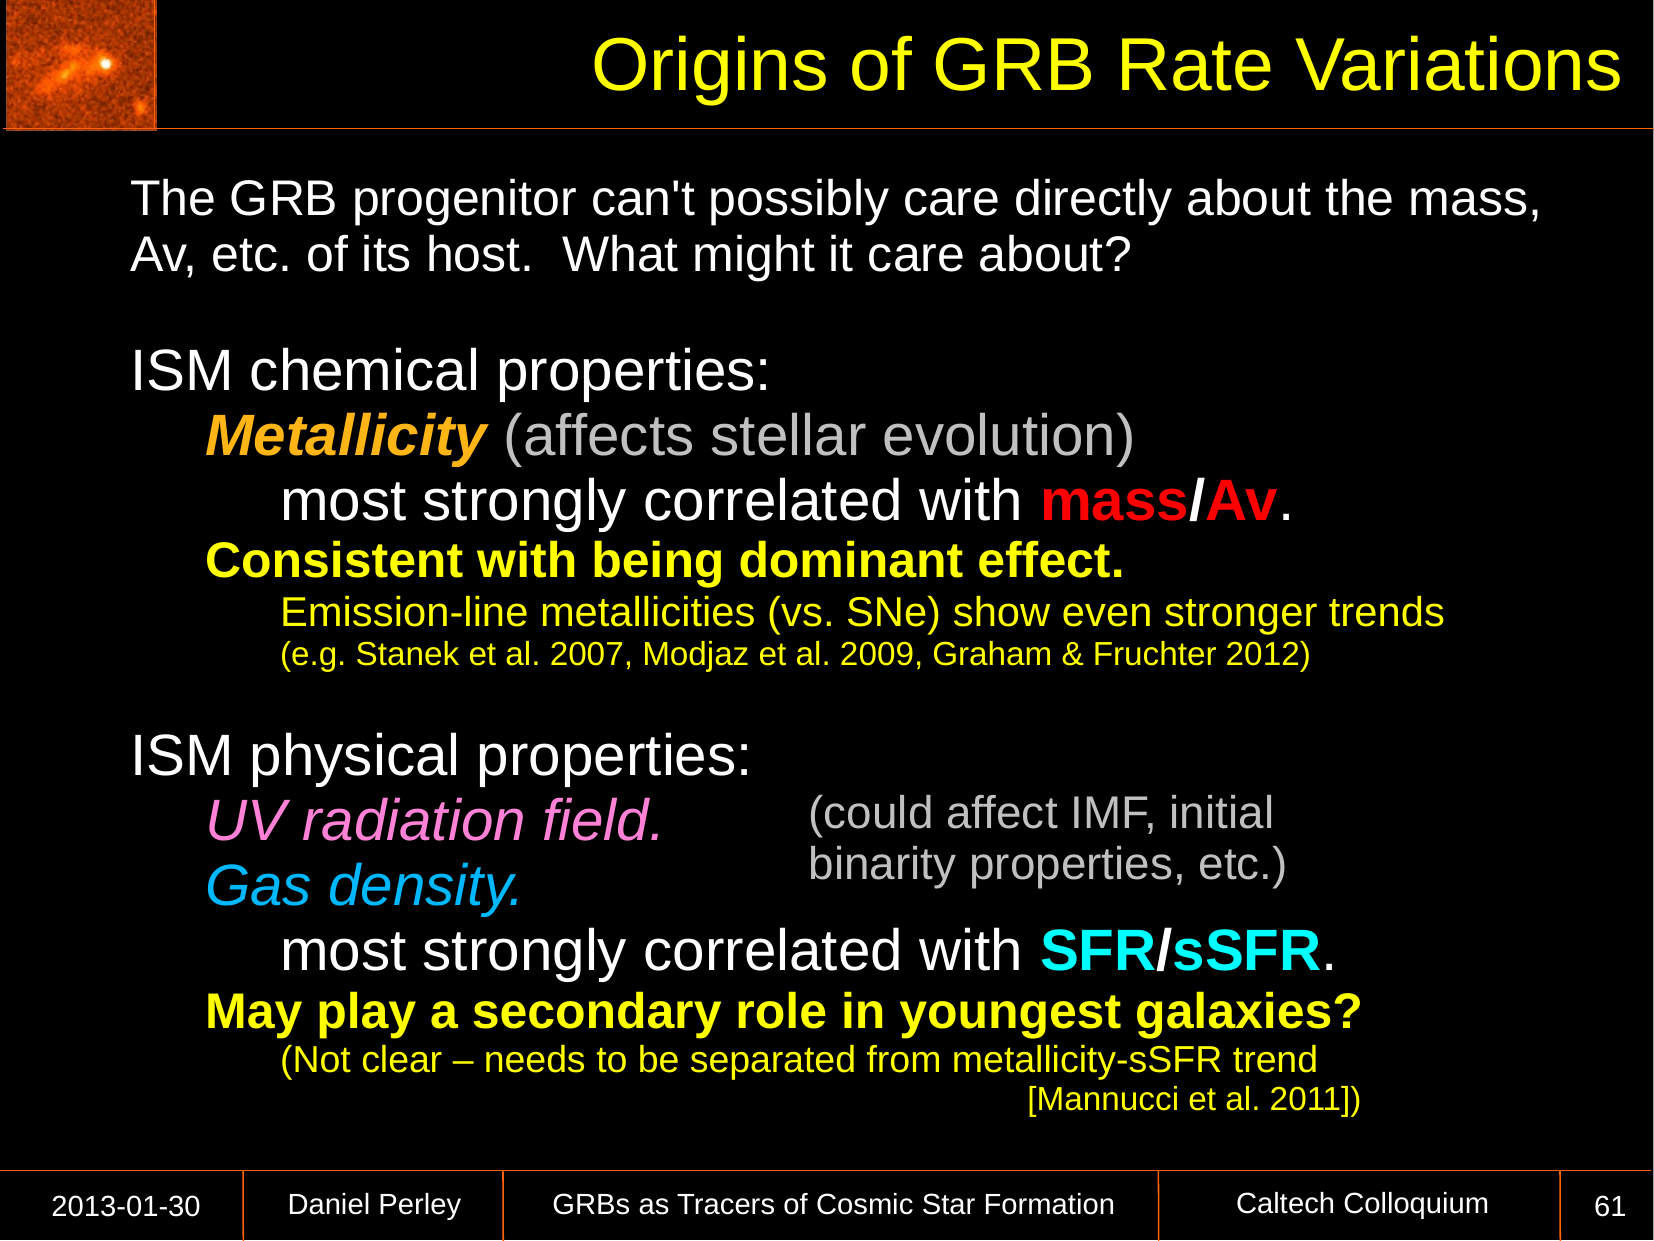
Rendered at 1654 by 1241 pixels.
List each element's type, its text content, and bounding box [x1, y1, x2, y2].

title Origins of GRB Rate Variations [187, 21, 1624, 108]
picture [7, 0, 154, 128]
text_box The GRB progenitor can't possibly care directly about the mass, Av, etc. of its host. What might it care about? ISM chemical properties: Metallicity (affects stellar evolution) most strongly correlated with mass/Av. Consistent with being dominant effect. Emission-line metallicities (vs. SNe) show even stronger trends (e.g. Stanek et al. 2007, Modjaz et al. 2009, Graham & Fruchter 2012) ISM physical properties: UV radiation field. Gas density. most strongly correlated with SFR/sSFR. May play a secondary role in youngest galaxies? (Not clear – needs to be separated from metallicity-sSFR trend [Mannucci et al. 2011]) [112, 160, 1613, 1185]
text_box (could affect IMF, initial binarity properties, etc.) [791, 776, 1317, 901]
